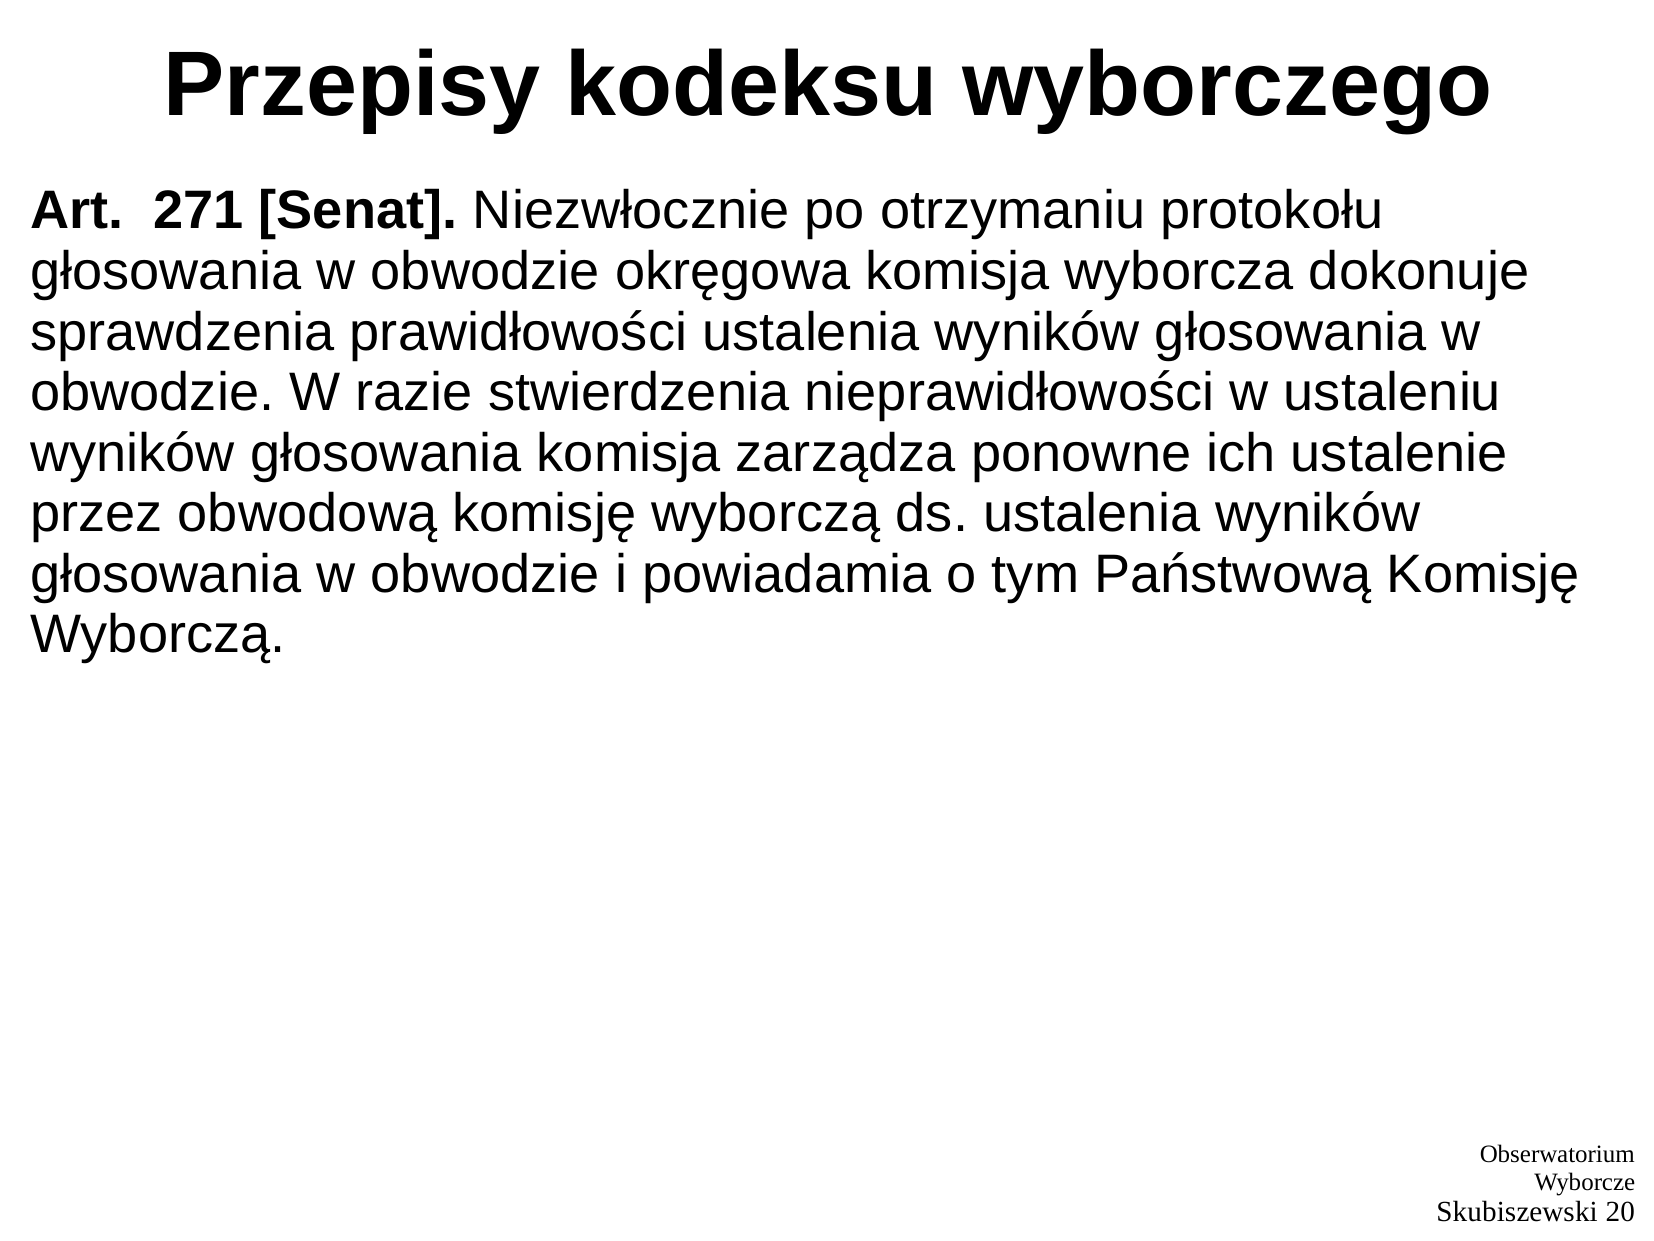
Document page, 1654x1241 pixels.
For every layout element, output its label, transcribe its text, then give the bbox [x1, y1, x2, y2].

list Art. 271 [Senat]. Niezwłocznie po otrzymaniu protokołu głosowania w obwodzie okręgowa komisja wyborcza dokonuje sprawdzenia prawidłowości ustalenia wyników głosowania w obwodzie. W razie stwierdzenia nieprawidłowości w ustaleniu wyników głosowania komisja zarządza ponowne ich ustalenie przez obwodową komisję wyborczą ds. ustalenia wyników głosowania w obwodzie i powiadamia o tym Państwową Komisję Wyborczą. [30, 180, 1583, 1241]
title Przepisy kodeksu wyborczego [84, 32, 1573, 180]
